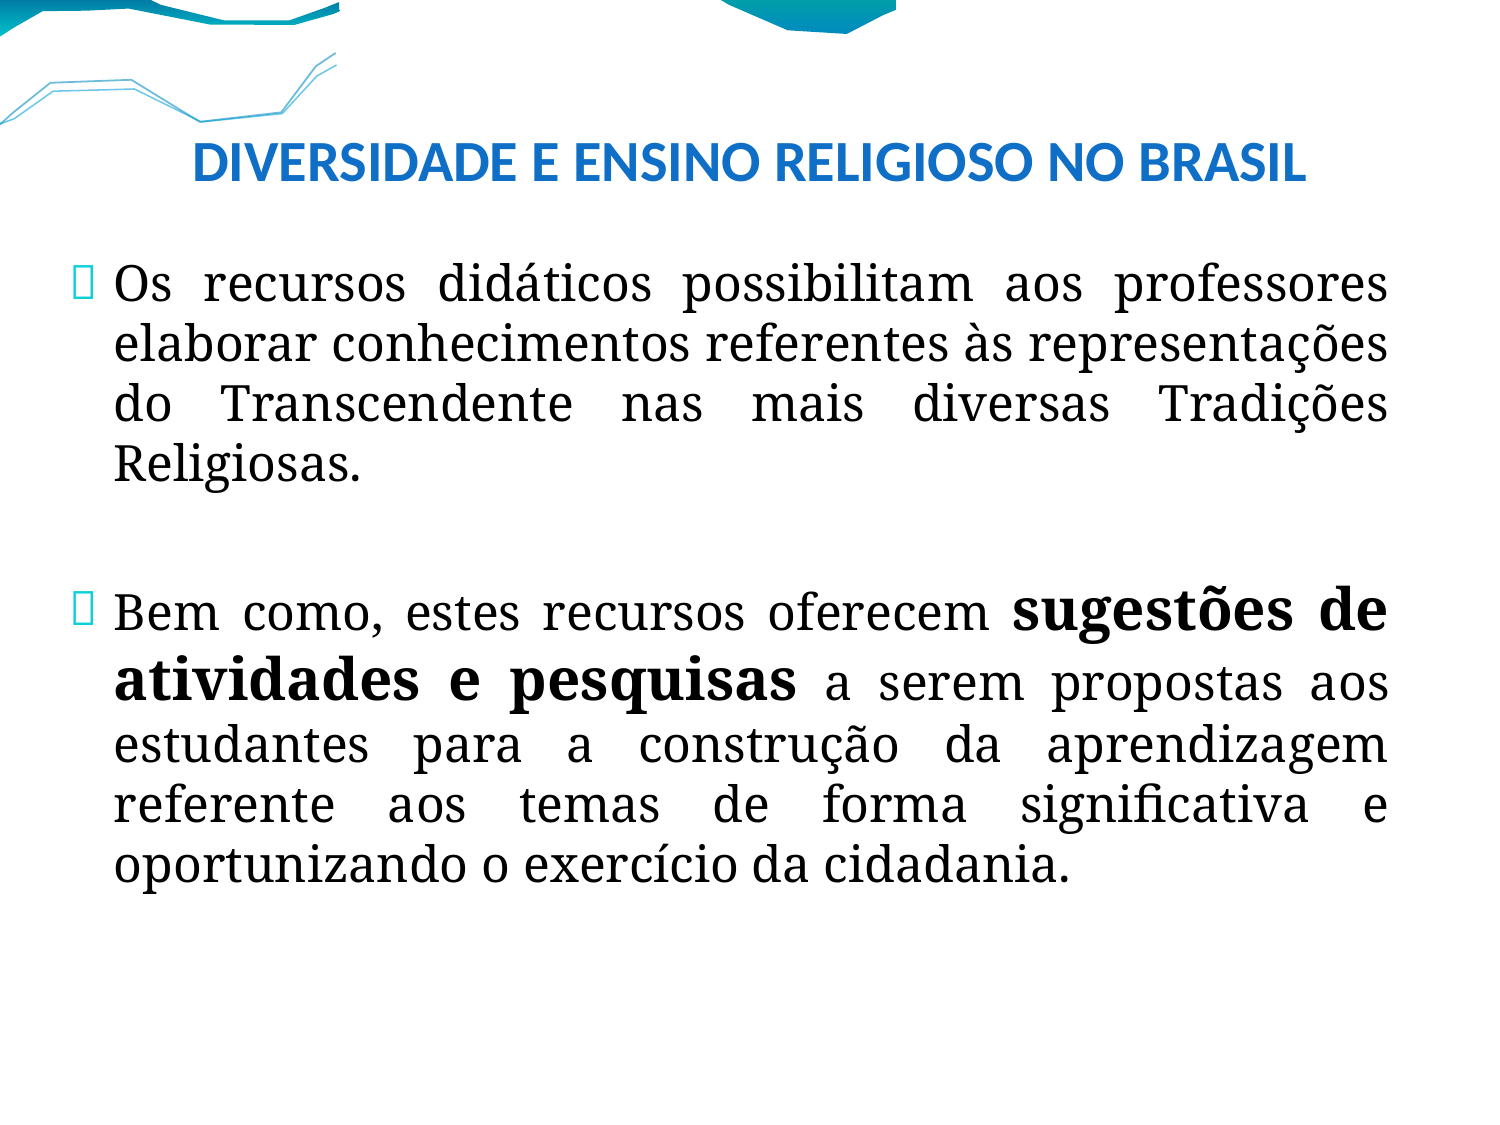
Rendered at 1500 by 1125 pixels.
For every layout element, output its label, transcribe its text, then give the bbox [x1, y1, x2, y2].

list Os recursos didáticos possibilitam aos professores elaborar conhecimentos referentes às representações do Transcendente nas mais diversas Tradições Religiosas. Bem como, estes recursos oferecem sugestões de atividades e pesquisas a serem propostas aos estudantes para a construção da aprendizagem referente aos temas de forma significativa e oportunizando o exercício da cidadania. [54, 243, 1405, 964]
title DIVERSIDADE E ENSINO RELIGIOSO NO BRASIL [75, 115, 1425, 209]
